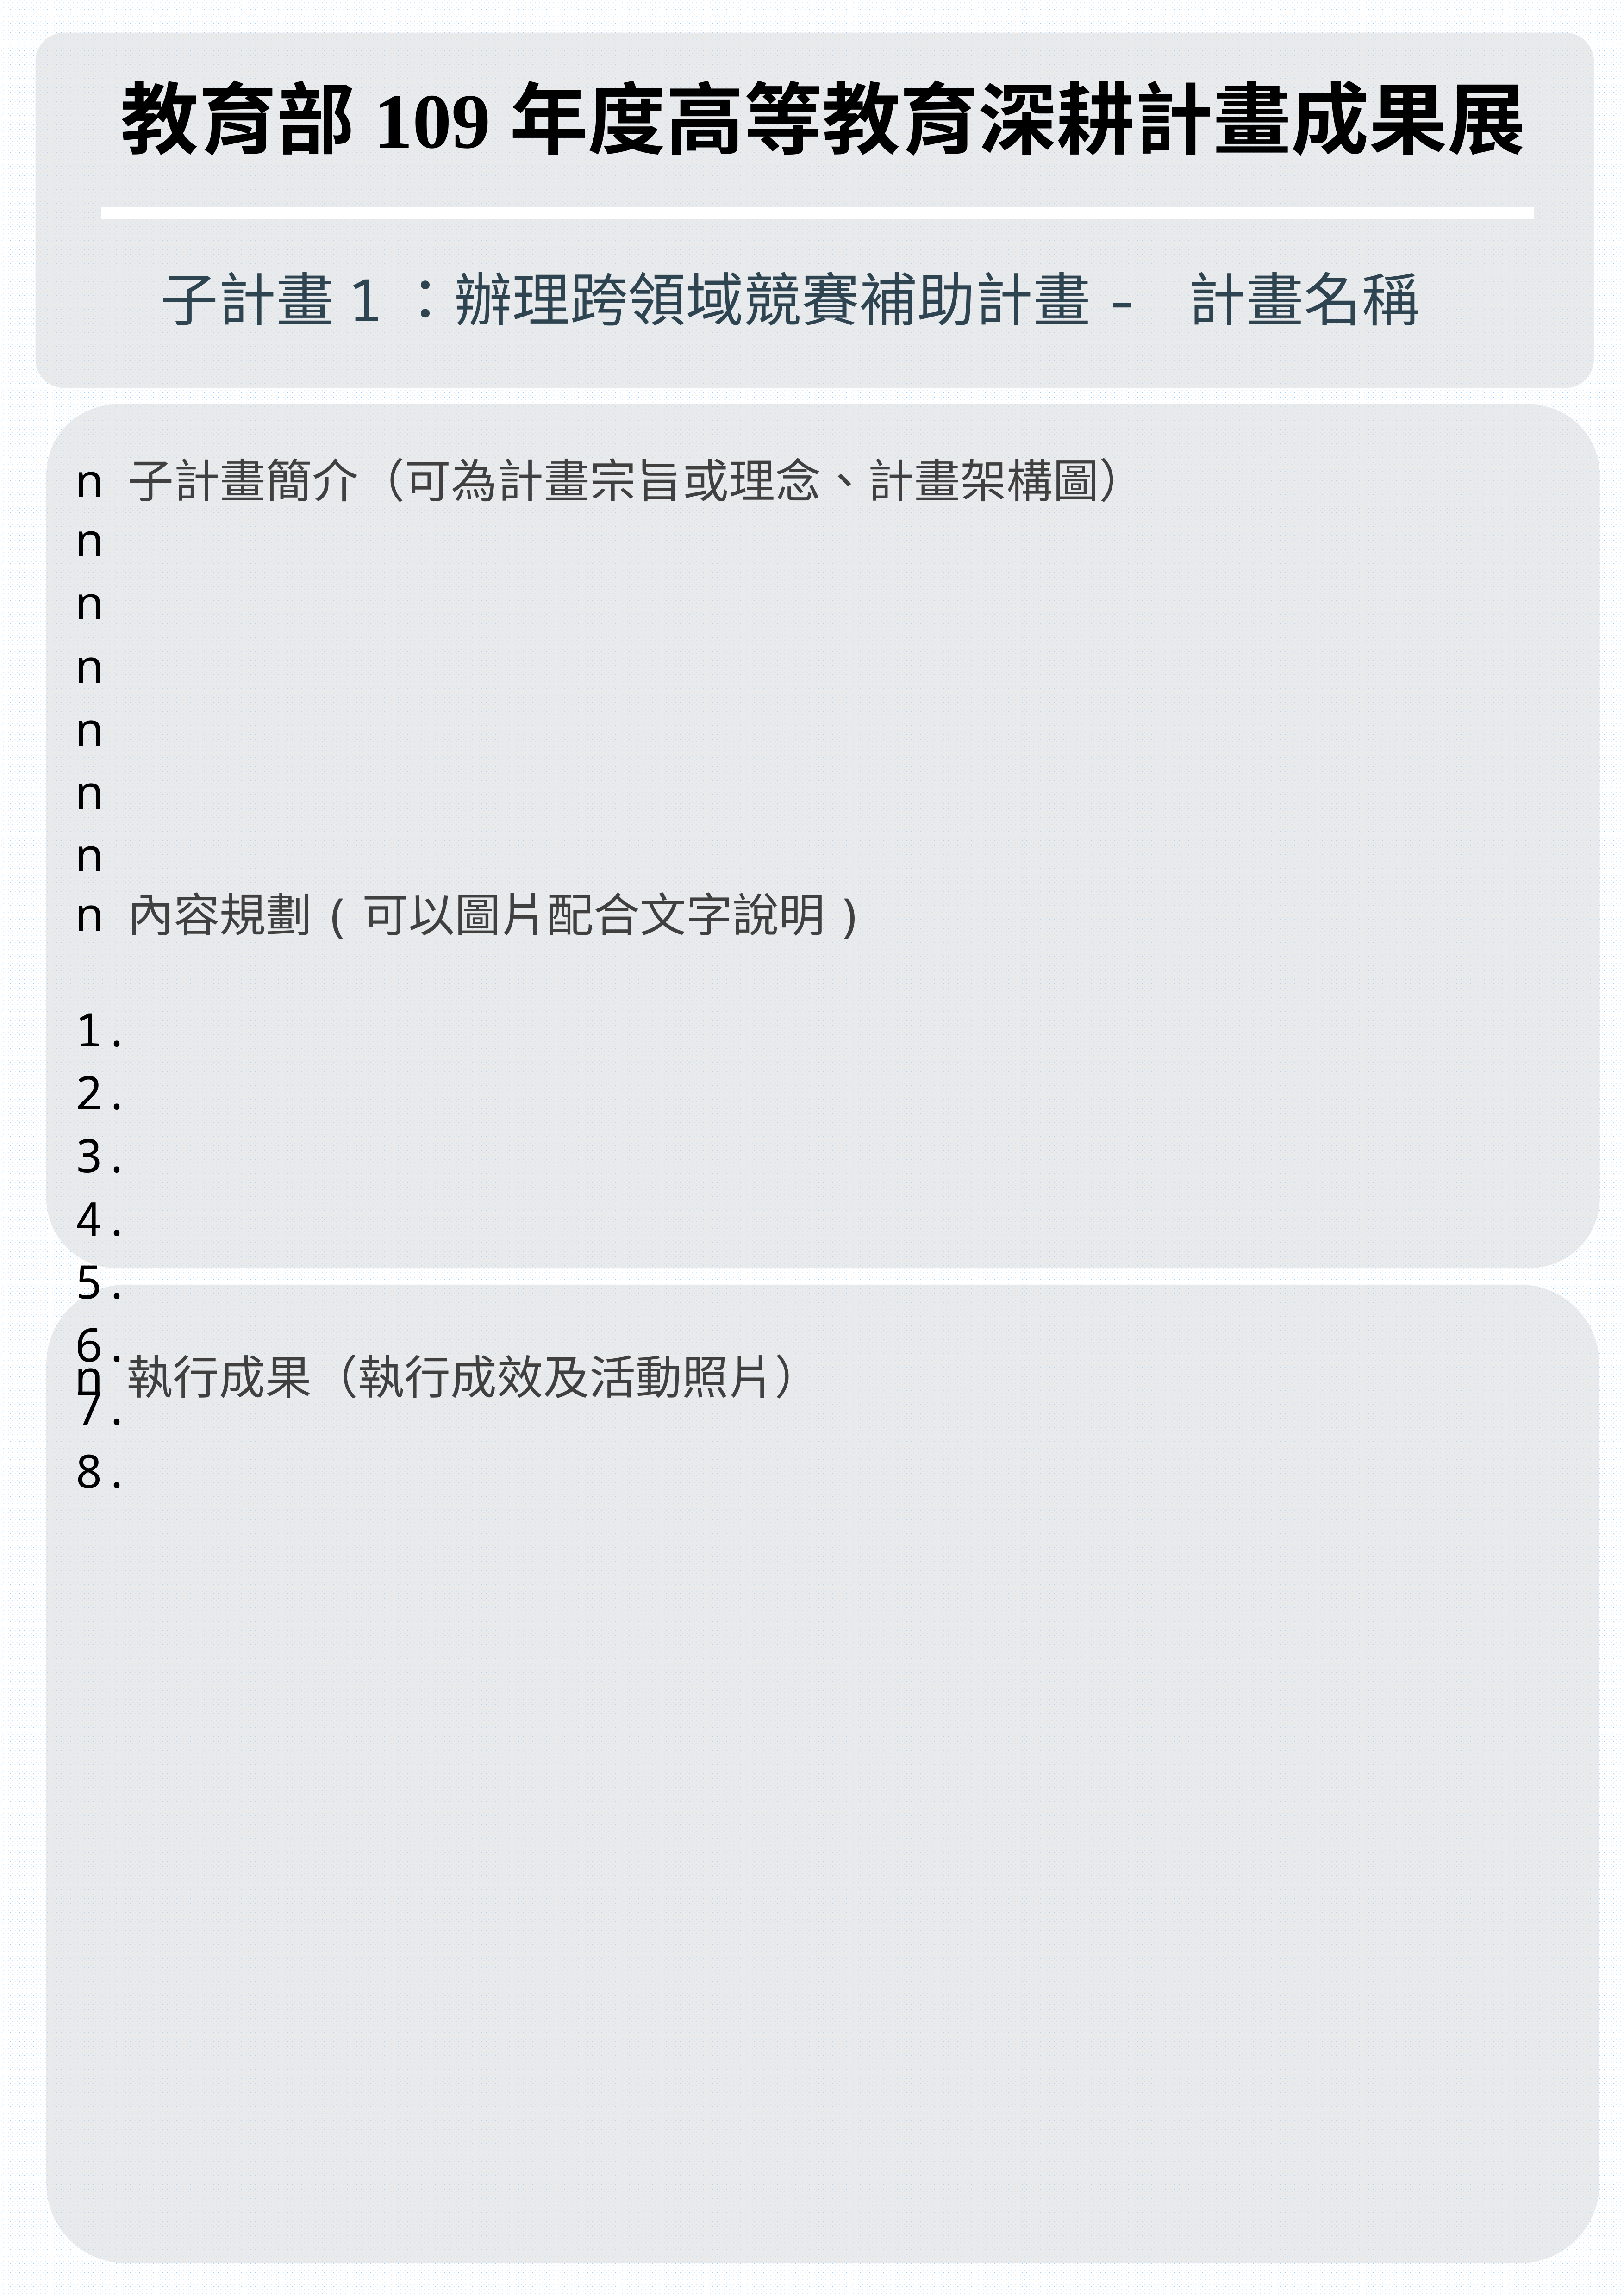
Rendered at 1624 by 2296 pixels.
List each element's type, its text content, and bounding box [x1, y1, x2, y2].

text_box [46, 1284, 1599, 2264]
text_box 子計畫1：辦理跨領域競賽補助計畫- 計畫名稱 [46, 260, 1534, 407]
text_box [35, 32, 1594, 388]
text_box 子計畫簡介（可為計畫宗旨或理念、計畫架構圖） 內容規劃(可以圖片配合文字說明) [68, 448, 1555, 1268]
text_box [86, 1291, 94, 1295]
text_box [46, 404, 1600, 1263]
text_box 教育部109年度高等教育深耕計畫成果展 [79, 0, 1567, 256]
text_box 執行成果（執行成效及活動照片） [68, 1345, 1555, 2192]
